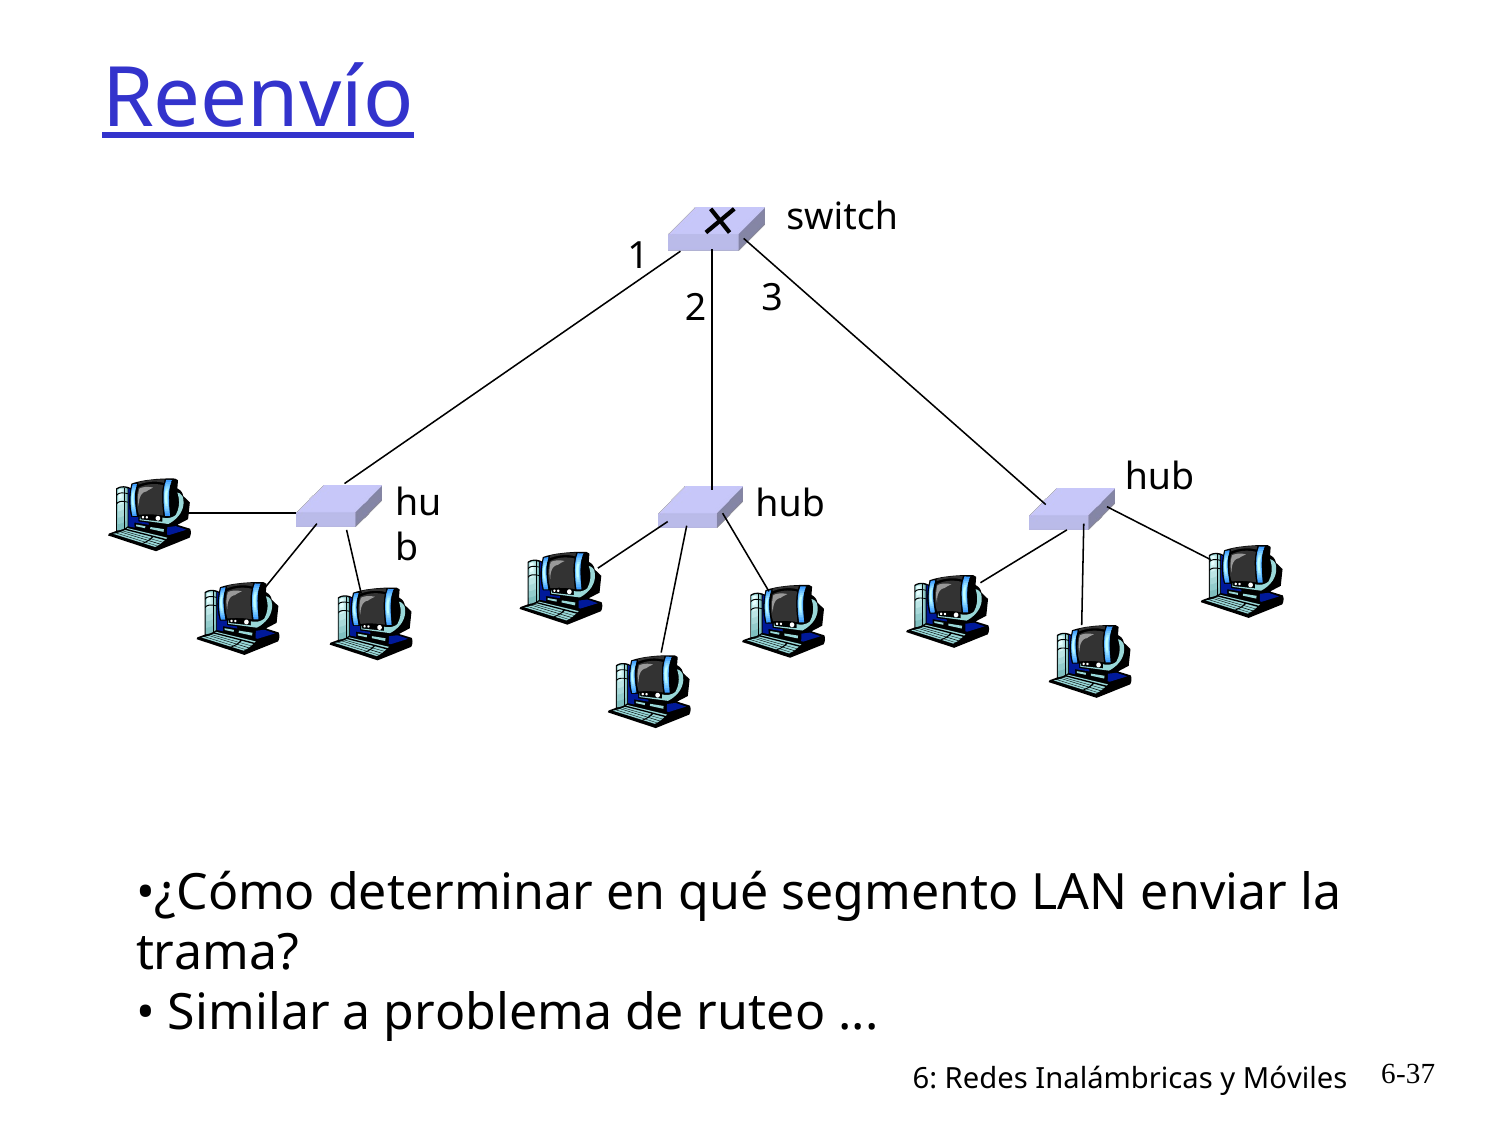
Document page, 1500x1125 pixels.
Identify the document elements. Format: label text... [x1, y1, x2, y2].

picture [607, 654, 692, 729]
picture [519, 551, 604, 625]
picture [906, 574, 991, 648]
text_box 3 [746, 265, 798, 326]
text_box switch [771, 184, 914, 246]
picture [1048, 624, 1133, 698]
title Reenvío [87, 0, 1363, 188]
text_box [658, 486, 740, 528]
text_box hub [380, 469, 474, 576]
text_box 1 [612, 222, 664, 284]
text_box [668, 207, 764, 250]
picture [108, 477, 193, 552]
text_box ¿Cómo determinar en qué segmento LAN enviar la trama? Similar a problema de ruteo ... [121, 852, 1387, 1048]
picture [742, 584, 827, 658]
text_box [296, 485, 380, 527]
picture [1200, 544, 1285, 618]
text_box hub [740, 471, 840, 533]
text_box 2 [670, 275, 722, 337]
text_box [1029, 488, 1112, 530]
text_box [713, 207, 731, 217]
text_box hub [1110, 444, 1210, 505]
picture [329, 586, 414, 661]
picture [196, 581, 281, 655]
